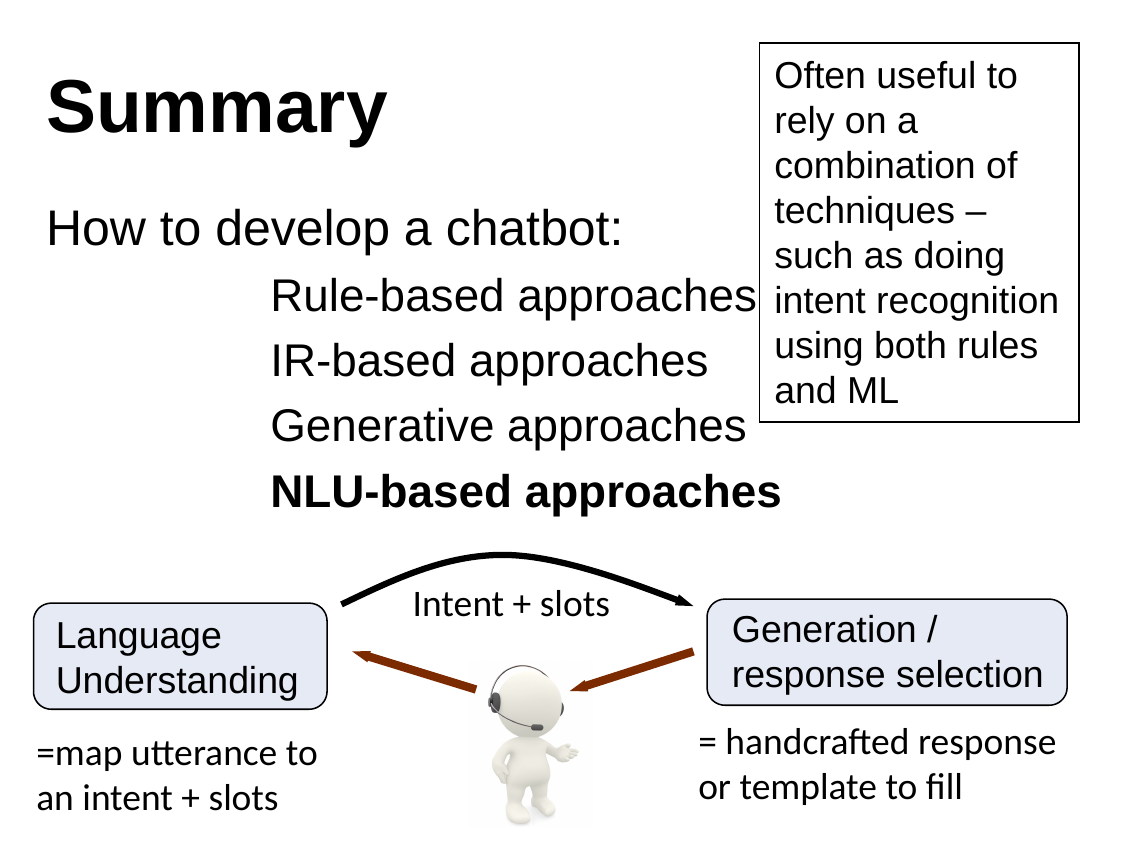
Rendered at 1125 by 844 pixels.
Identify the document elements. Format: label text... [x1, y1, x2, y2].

text_box Language Understanding [40, 603, 418, 710]
text_box = handcrafted response or template to fill [683, 709, 1106, 816]
text_box Often useful to rely on a combination of techniques – such as doing intent recognition using both rules and ML [759, 43, 1080, 422]
text_box [707, 601, 716, 703]
text_box [33, 607, 40, 706]
text_box Generation / response selection [716, 597, 1068, 704]
picture [468, 662, 593, 828]
text_box Intent + slots [397, 571, 657, 633]
title Summary [30, 32, 1095, 157]
text_box =map utterance to an intent + slots [21, 720, 371, 827]
list How to develop a chatbot: Rule-based approaches IR-based approaches Generative approaches NLU-based approaches [30, 187, 1095, 694]
